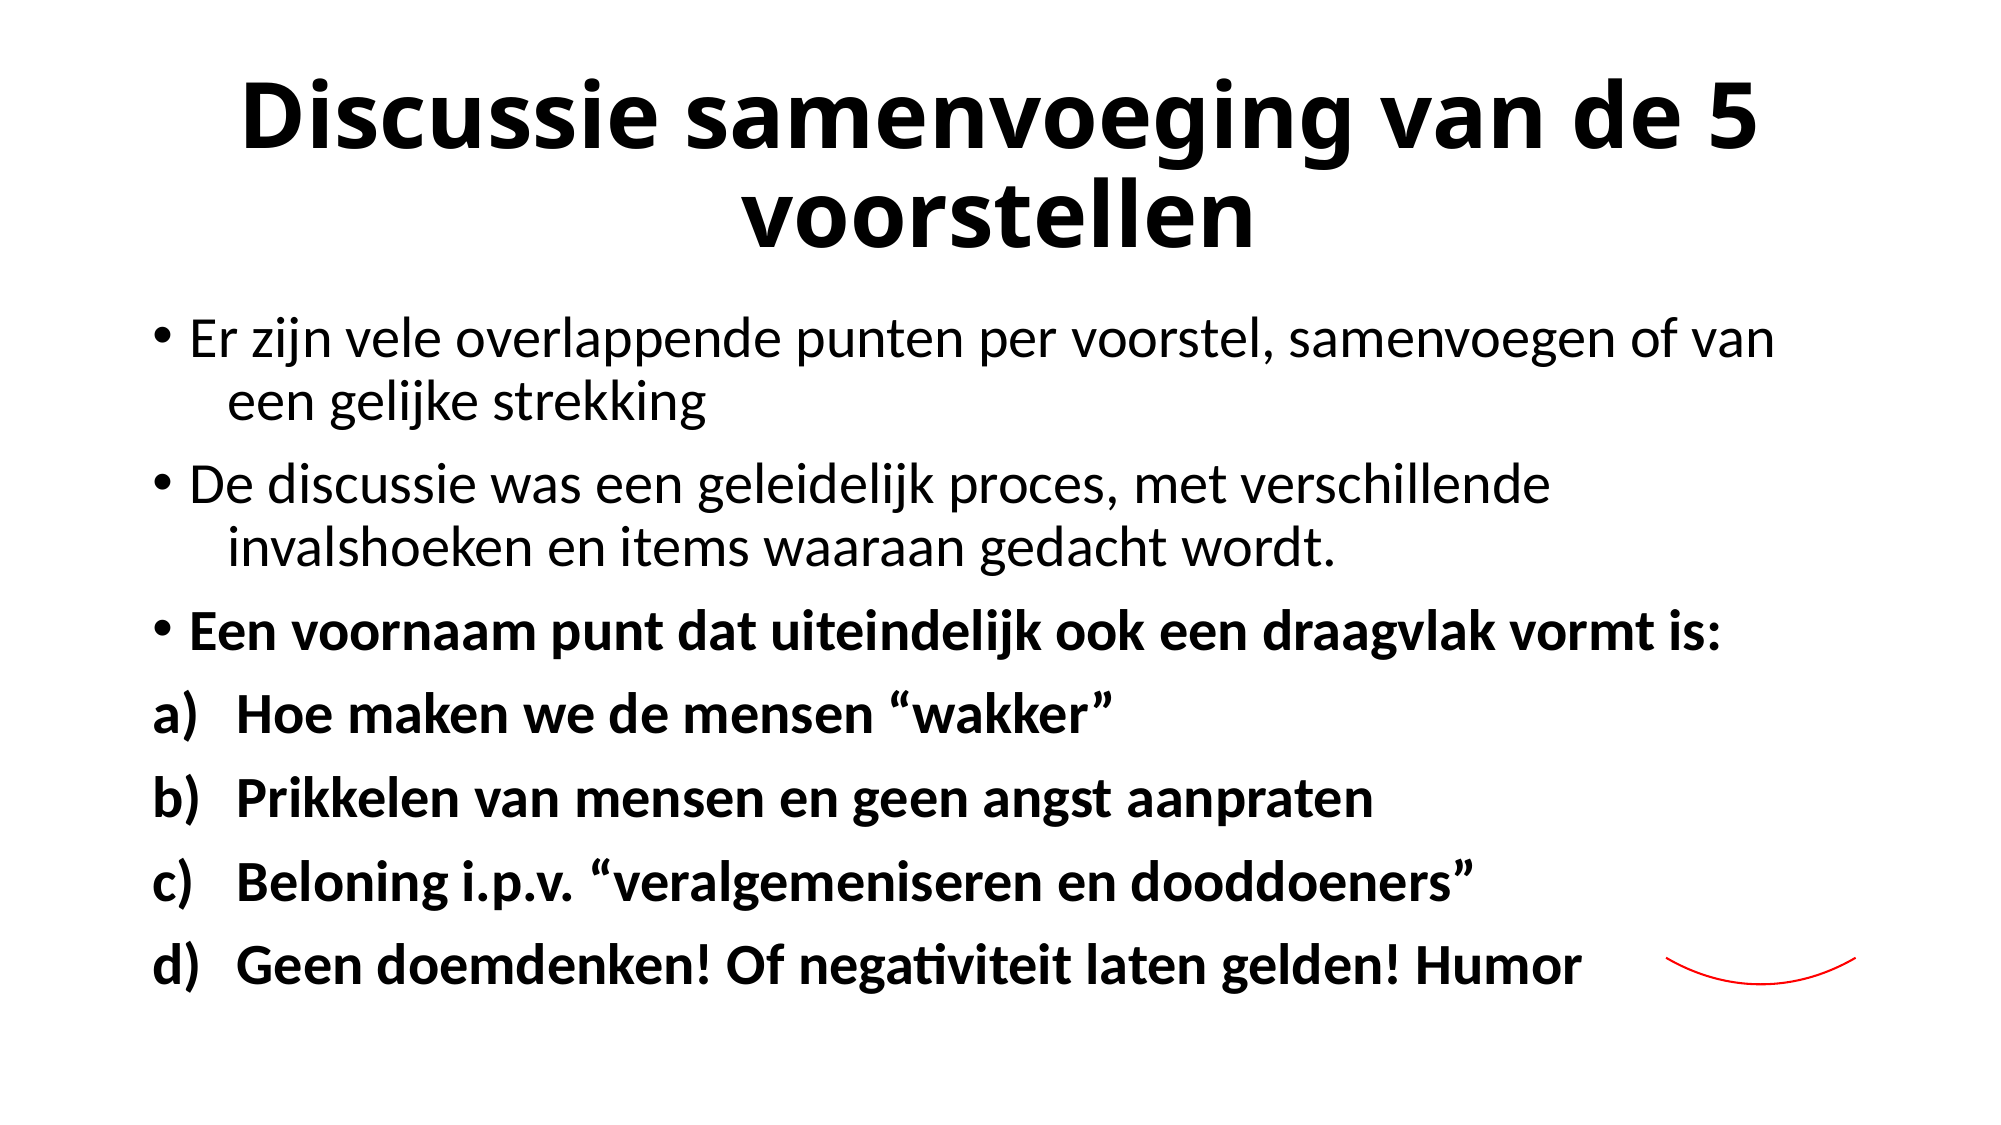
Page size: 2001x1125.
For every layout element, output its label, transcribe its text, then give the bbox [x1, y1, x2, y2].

title Discussie samenvoeging van de 5 voorstellen [137, 59, 1863, 278]
list Er zijn vele overlappende punten per voorstel, samenvoegen of van een gelijke strekking De discussie was een geleidelijk proces, met verschillende invalshoeken en items waaraan gedacht wordt. Een voornaam punt dat uiteindelijk ook een draagvlak vormt is: Hoe maken we de mensen “wakker” Prikkelen van mensen en geen angst aanpraten Beloning i.p.v. “veralgemeniseren en dooddoeners” Geen doemdenken! Of negativiteit laten gelden! Humor [137, 299, 1863, 1014]
